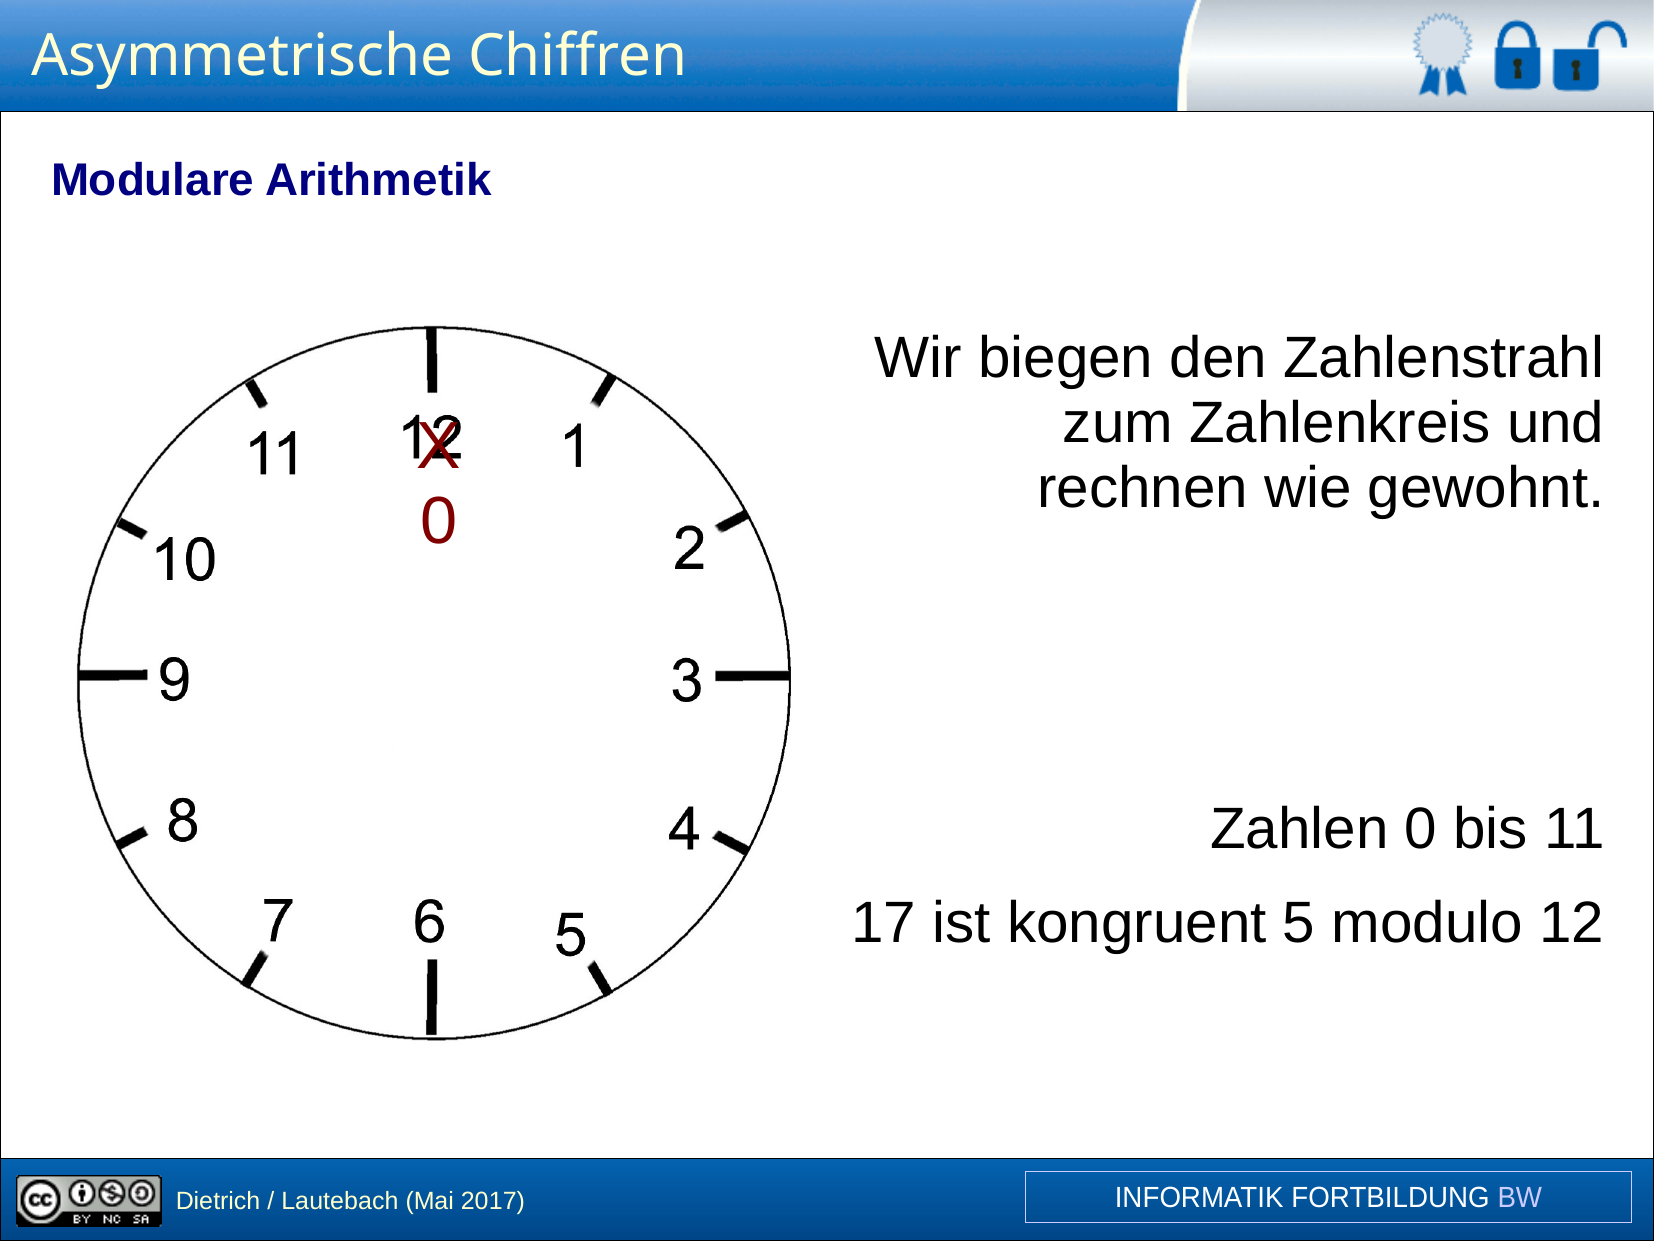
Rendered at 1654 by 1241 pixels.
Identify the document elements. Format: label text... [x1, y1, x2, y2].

picture [76, 325, 794, 1045]
picture [16, 1175, 162, 1227]
picture [0, 0, 1654, 111]
list Zahlen 0 bis 11 17 ist kongruent 5 modulo 12 [850, 700, 1606, 1044]
text_box Modulare Arithmetik [36, 146, 1617, 214]
text_box X 0 [377, 400, 500, 565]
list Wir biegen den Zahlenstrahl zum Zahlenkreis und rechnen wie gewohnt. [850, 325, 1606, 669]
title Asymmetrische Chiffren [31, 14, 1151, 92]
